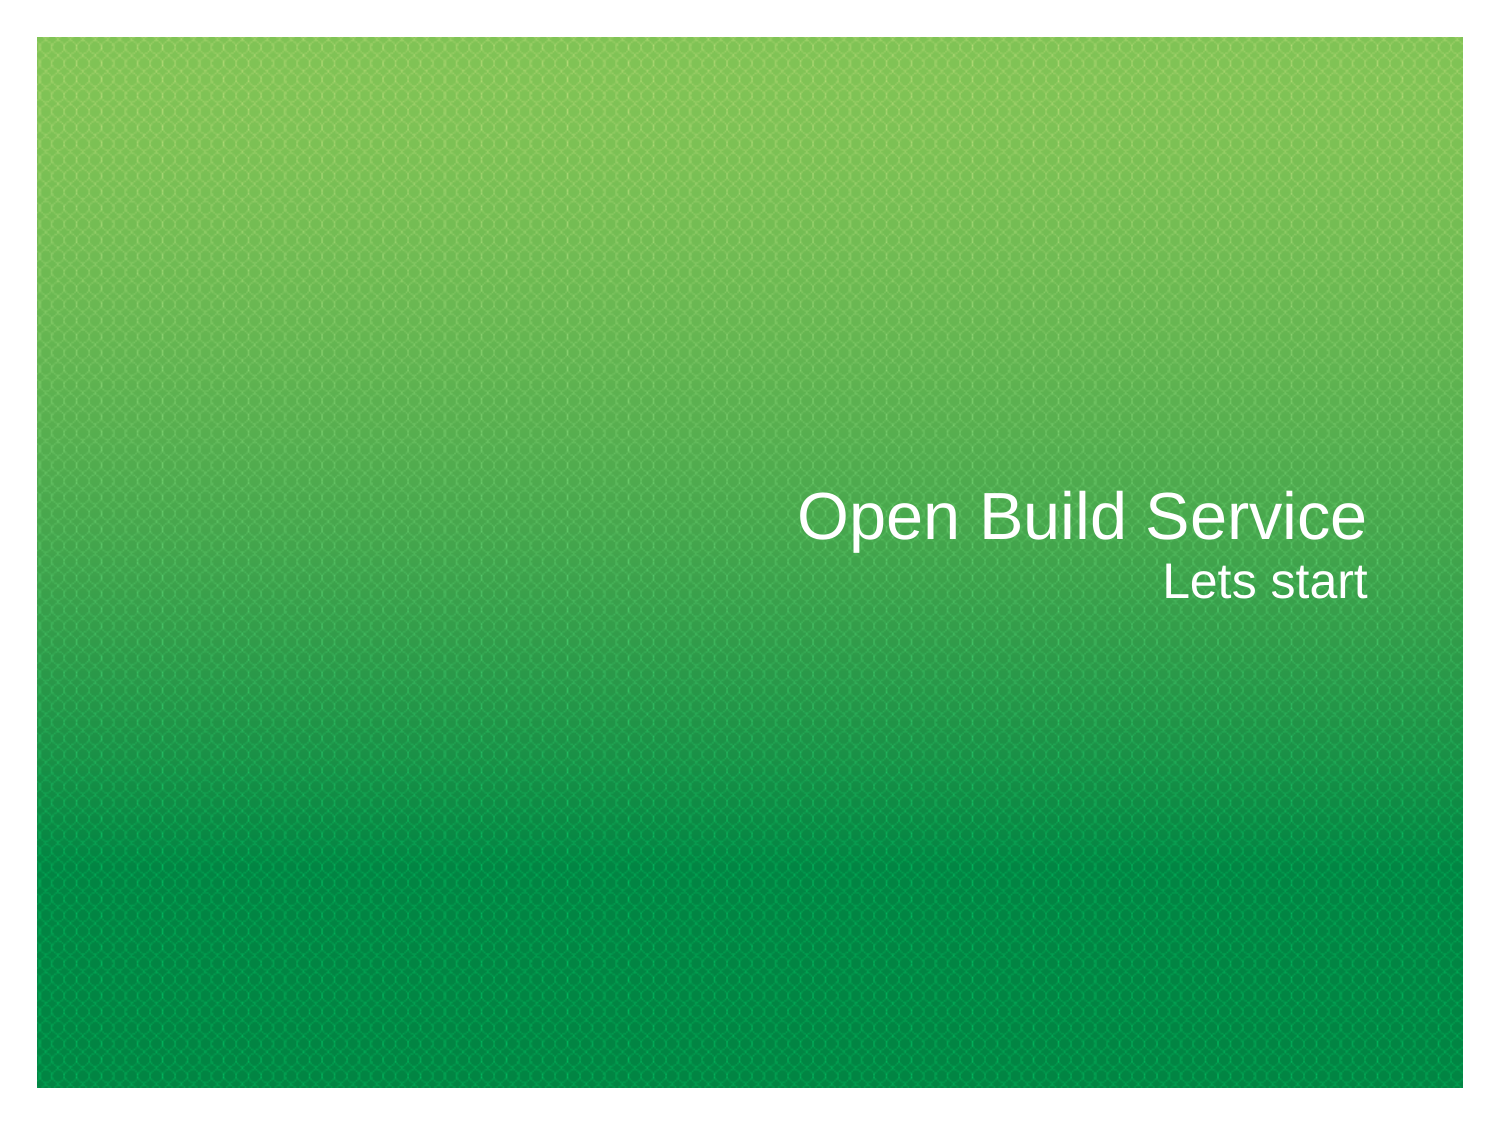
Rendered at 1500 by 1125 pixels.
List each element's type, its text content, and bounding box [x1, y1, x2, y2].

picture [37, 37, 1463, 1088]
title Open Build Service Lets start [135, 450, 1369, 638]
